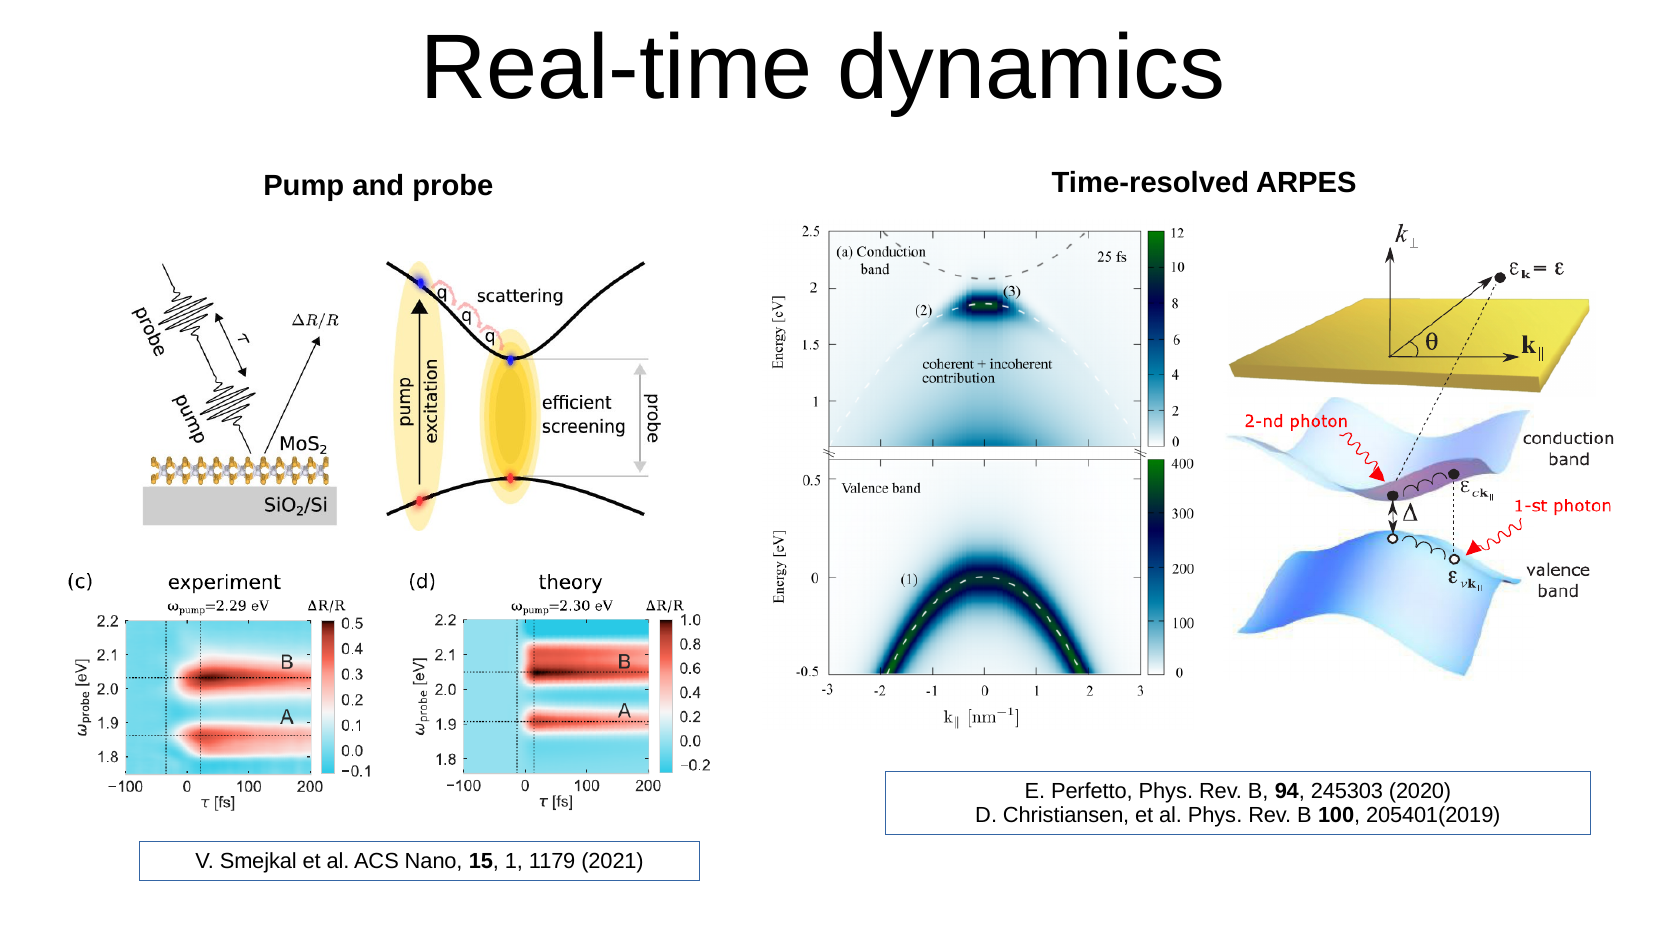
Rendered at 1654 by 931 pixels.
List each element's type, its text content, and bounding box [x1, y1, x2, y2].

picture [131, 261, 661, 531]
text_box Time-resolved ARPES [1036, 159, 1395, 207]
text_box V. Smejkal et al. ACS Nano, 15, 1, 1179 (2021) [139, 841, 700, 881]
picture [751, 217, 1194, 742]
text_box Pump and probe [248, 161, 514, 209]
title Real-time dynamics [79, 2, 1568, 132]
picture [1207, 199, 1639, 686]
text_box E. Perfetto, Phys. Rev. B, 94, 245303 (2020) D. Christiansen, et al. Phys. Rev. B 100, 205401(2019) [885, 771, 1591, 835]
picture [53, 571, 748, 814]
